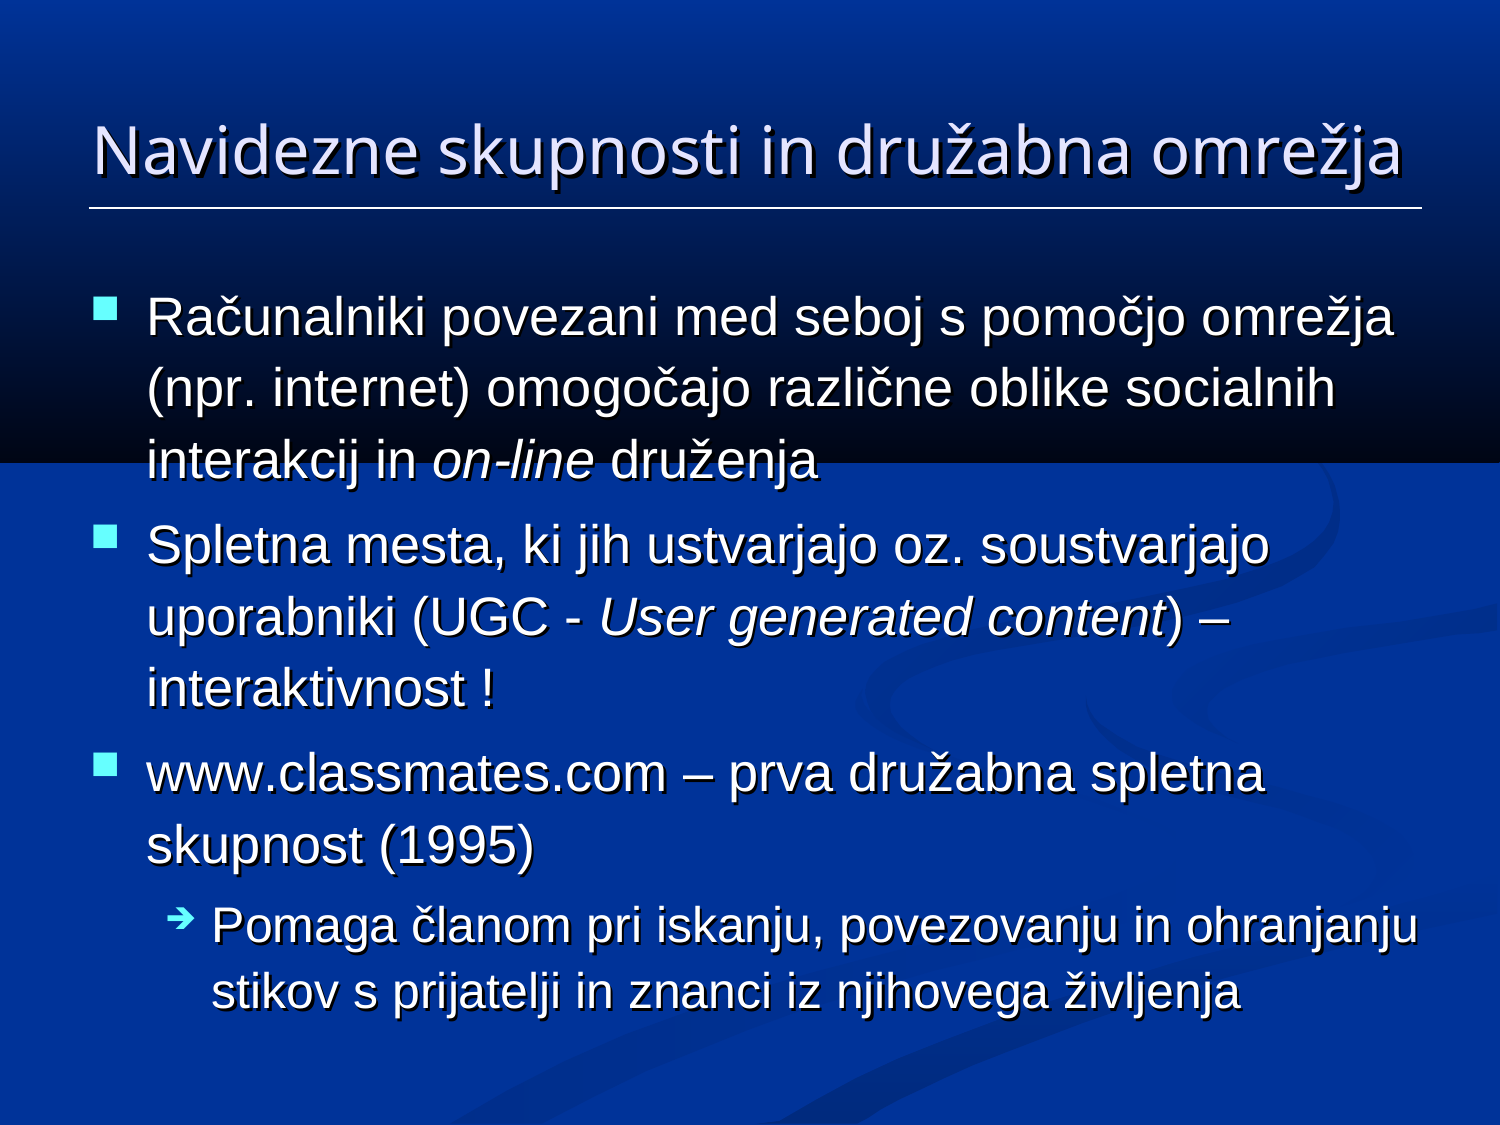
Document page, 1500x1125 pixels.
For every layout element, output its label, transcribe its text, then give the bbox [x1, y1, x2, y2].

list Računalniki povezani med seboj s pomočjo omrežja (npr. internet) omogočajo različne oblike socialnih interakcij in on-line druženja Spletna mesta, ki jih ustvarjajo oz. soustvarjajo uporabniki (UGC - User generated content) – interaktivnost ! www.classmates.com – prva družabna spletna skupnost (1995) Pomaga članom pri iskanju, povezovanju in ohranjanju stikov s prijatelji in znanci iz njihovega življenja [75, 267, 1447, 1094]
text_box Navidezne skupnosti in družabna omrežja [76, 54, 1471, 242]
